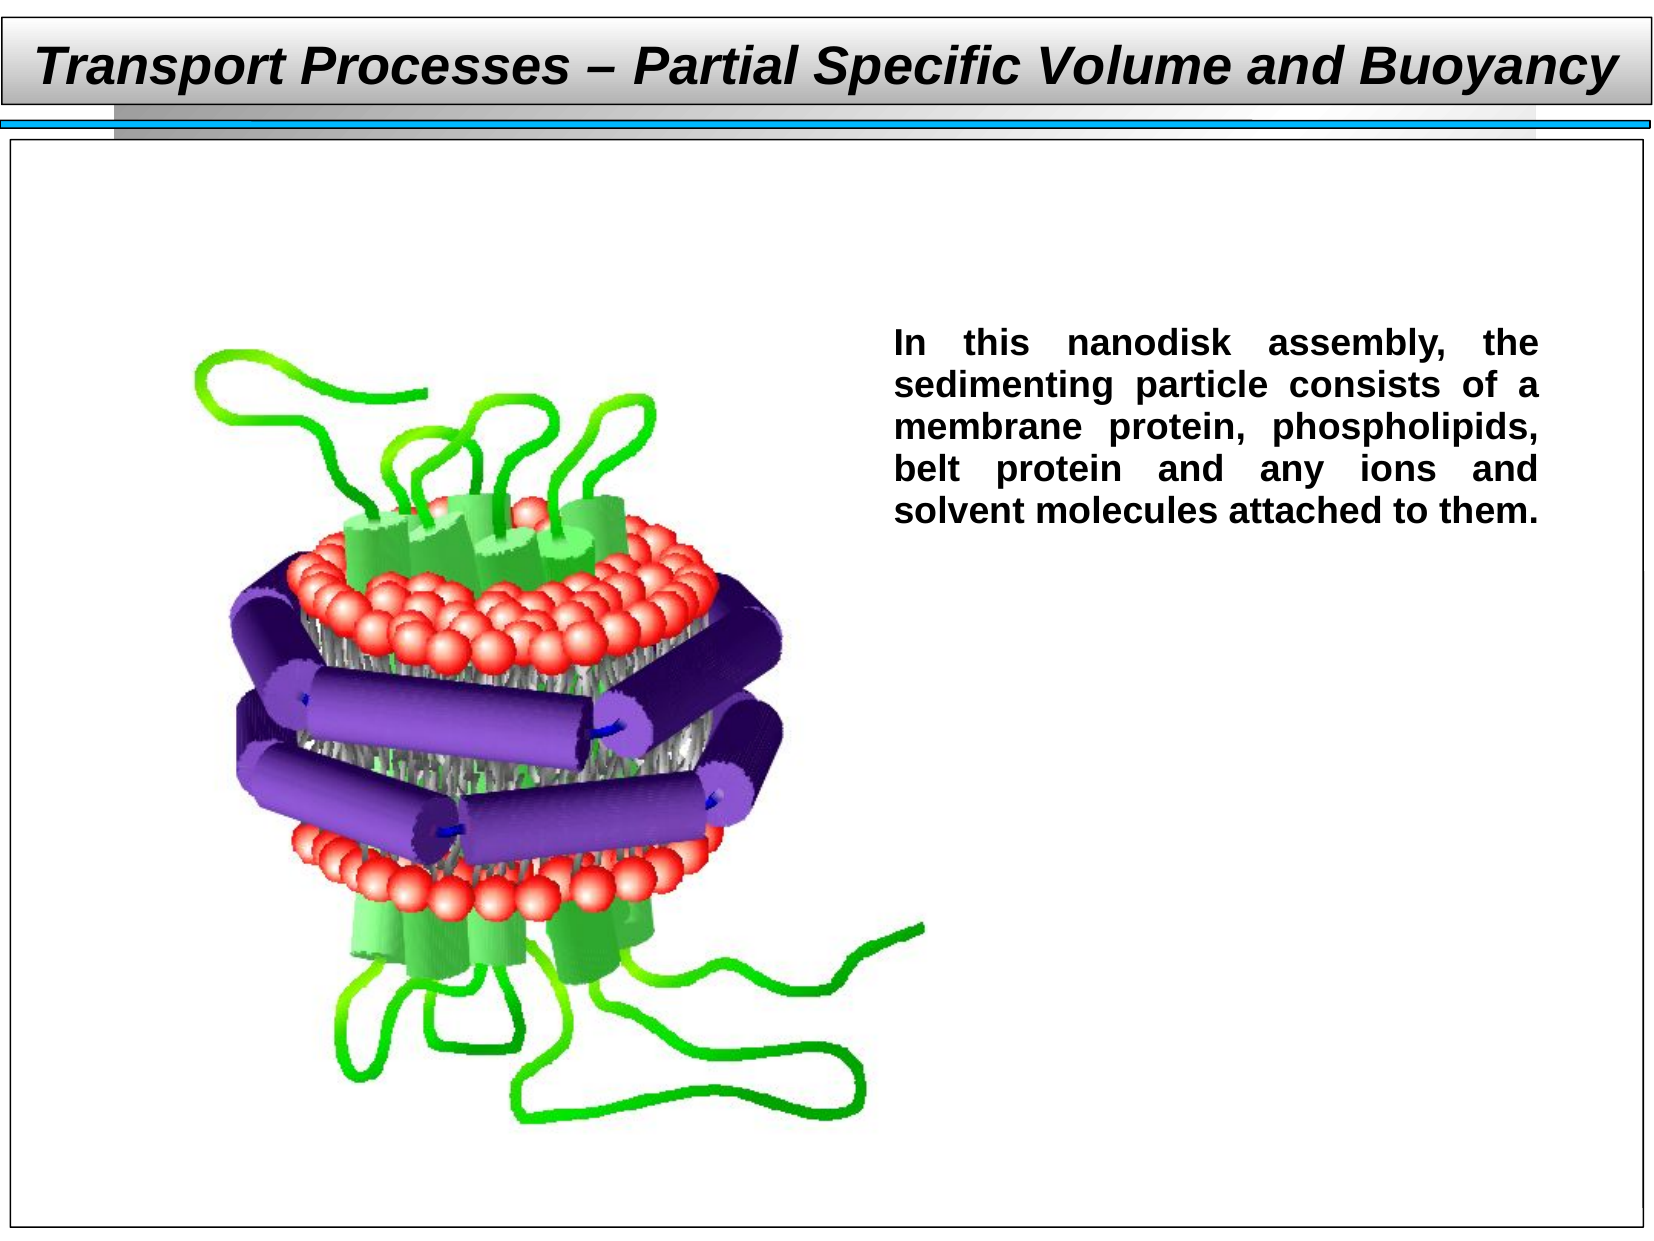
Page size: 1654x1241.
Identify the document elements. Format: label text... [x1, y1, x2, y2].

text_box [0, 120, 1651, 129]
text_box In this nanodisk assembly, the sedimenting particle consists of a membrane protein, phospholipids, belt protein and any ions and solvent molecules attached to them. [878, 313, 1567, 914]
picture [189, 348, 928, 1135]
text_box [10, 139, 1644, 1228]
text_box Transport Processes – Partial Specific Volume and Buoyancy [1, 17, 1652, 105]
